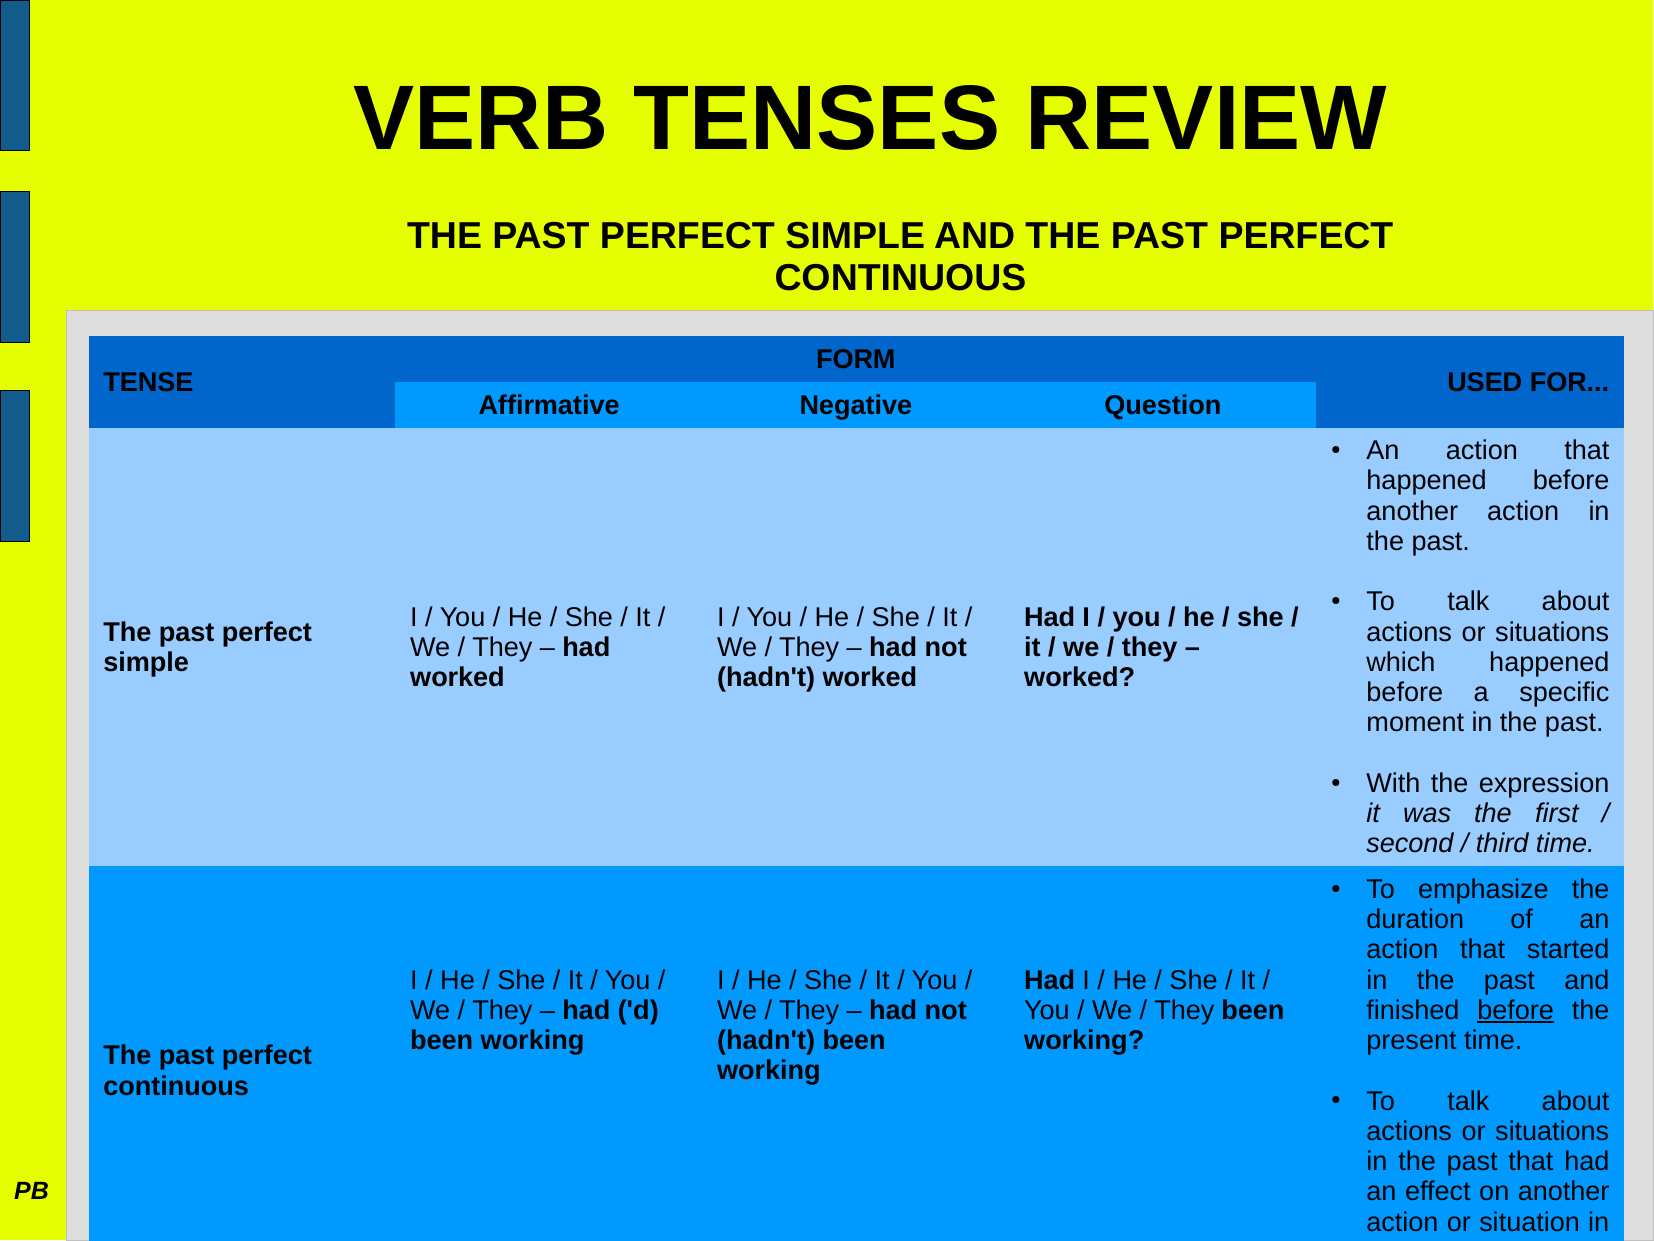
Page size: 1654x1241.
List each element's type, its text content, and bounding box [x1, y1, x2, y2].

text_box VERB TENSES REVIEW [177, 59, 1565, 177]
table_header FORM [395, 336, 1316, 382]
table_cell Had I / He / She / It / You / We / They been working? [1009, 866, 1316, 1241]
table_cell The past perfect continuous [89, 866, 395, 1241]
table_cell Negative [702, 382, 1009, 428]
table_cell Affirmative [395, 382, 702, 428]
table_cell I / You / He / She / It / We / They – had worked [395, 428, 702, 866]
table_cell To emphasize the duration of an action that started in the past and finished before the present time. To talk about actions or situations in the past that had an effect on another action or situation in the past [1316, 866, 1624, 1241]
table_cell Question [1009, 382, 1316, 428]
text_box THE PAST PERFECT SIMPLE AND THE PAST PERFECT CONTINUOUS [324, 206, 1477, 308]
table_cell I / You / He / She / It / We / They – had not (hadn't) worked [702, 428, 1009, 866]
table_cell I / He / She / It / You / We / They – had not (hadn't) been working [702, 866, 1009, 1241]
table_cell I / He / She / It / You / We / They – had ('d) been working [395, 866, 702, 1241]
table_cell The past perfect simple [89, 428, 395, 866]
table_cell An action that happened before another action in the past. To talk about actions or situations which happened before a specific moment in the past. With the expression it was the first / second / third time. [1316, 428, 1624, 866]
text_box PB [0, 1169, 64, 1241]
table_header USED FOR... [1316, 336, 1624, 428]
table_header TENSE [89, 336, 395, 428]
table_cell Had I / you / he / she / it / we / they – worked? [1009, 428, 1316, 866]
